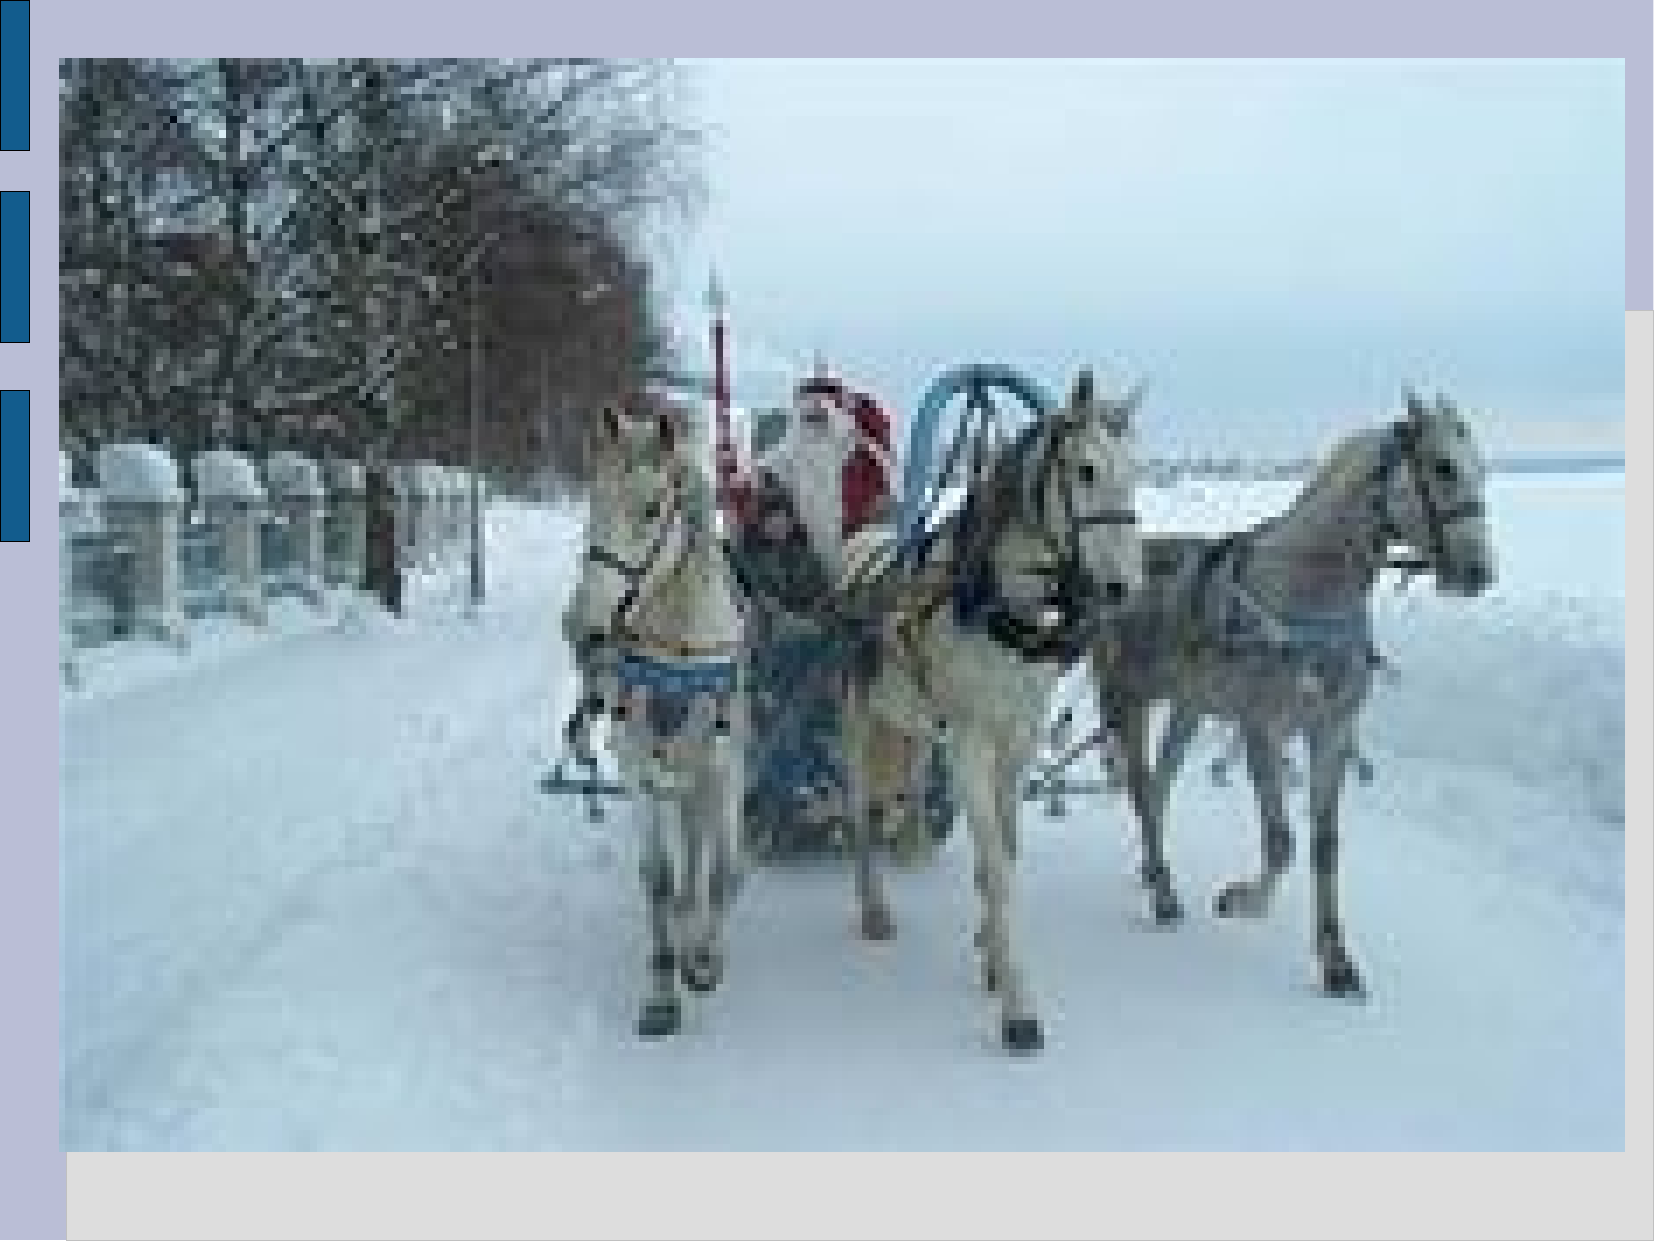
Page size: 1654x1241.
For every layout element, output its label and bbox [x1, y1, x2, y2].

picture [59, 58, 1625, 1152]
